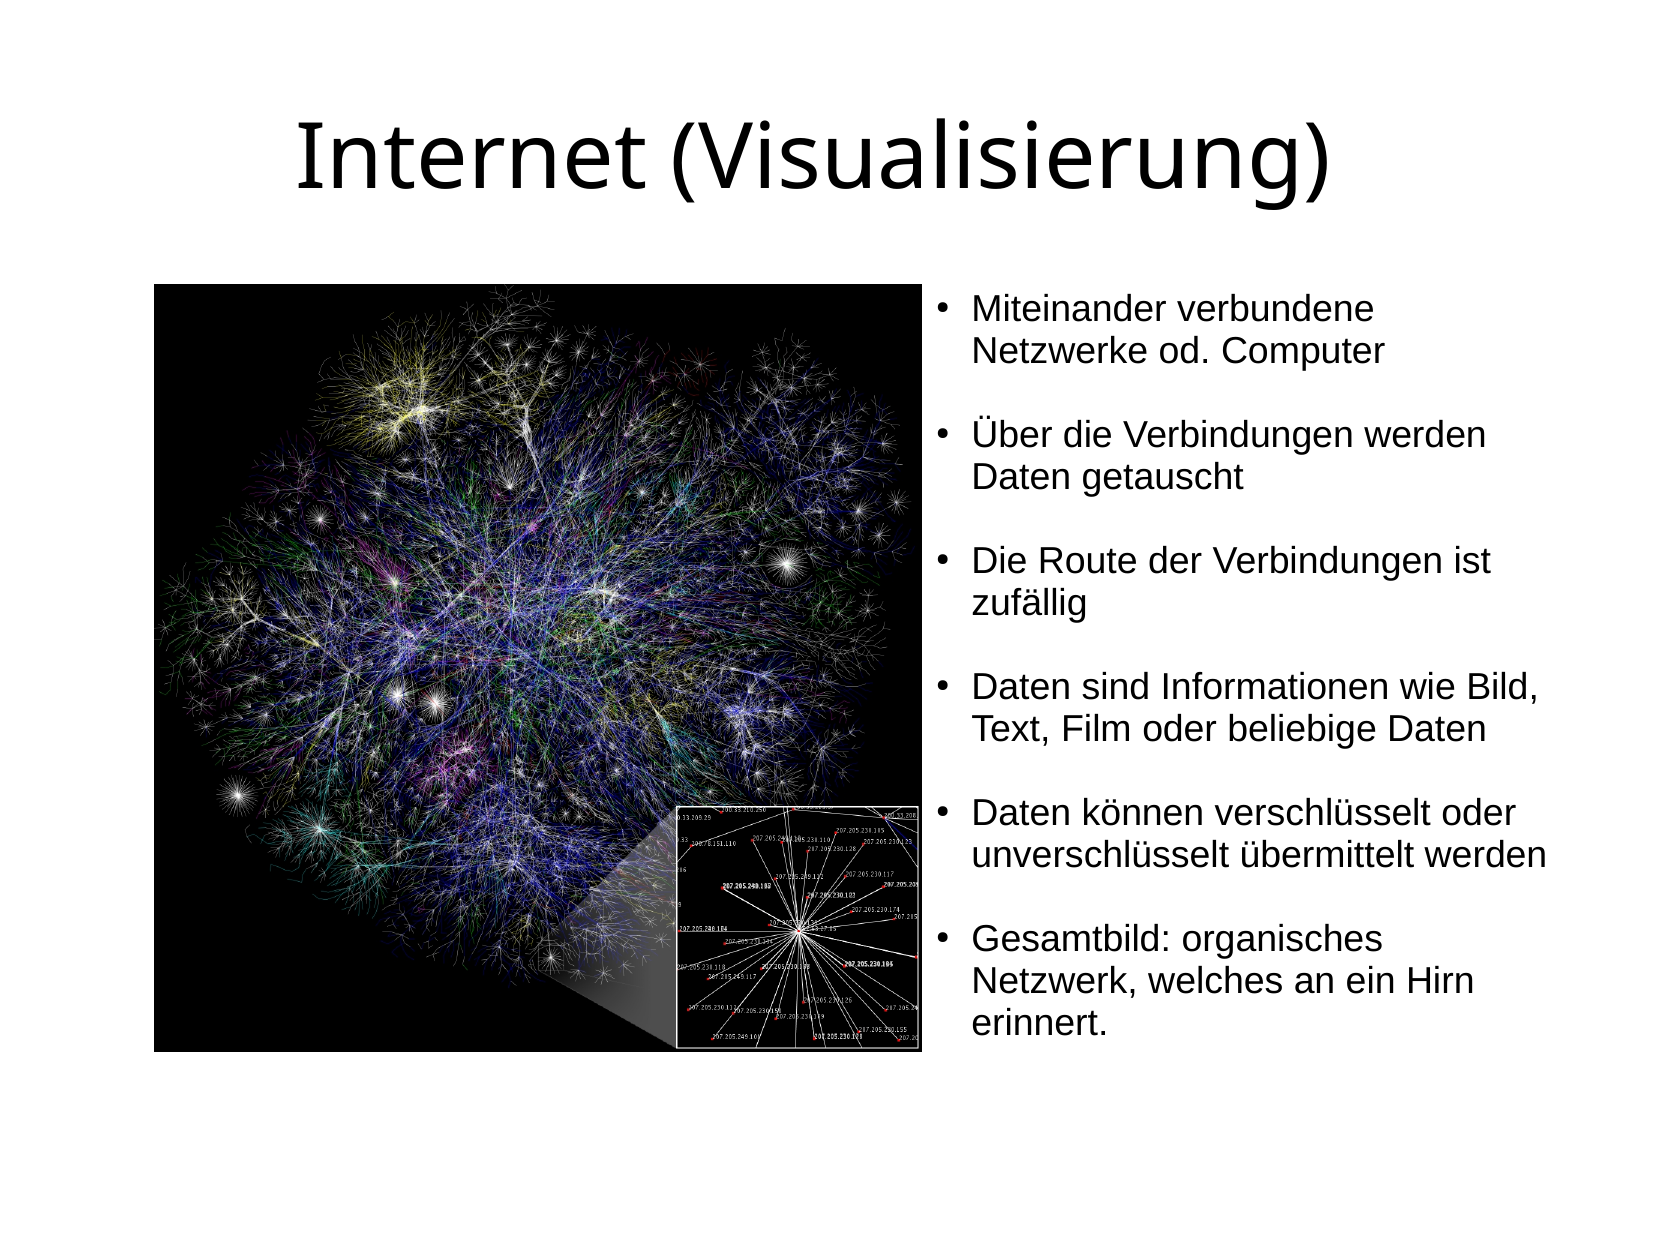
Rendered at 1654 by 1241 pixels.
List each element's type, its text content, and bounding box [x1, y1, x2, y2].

picture [154, 284, 921, 1052]
title Internet (Visualisierung) [82, 49, 1571, 257]
text_box Miteinander verbundene Netzwerke od. Computer Über die Verbindungen werden Daten getauscht Die Route der Verbindungen ist zufällig Daten sind Informationen wie Bild, Text, Film oder beliebige Daten Daten können verschlüsselt oder unverschlüsselt übermittelt werden Gesamtbild: organisches Netzwerk, welches an ein Hirn erinnert. [921, 280, 1571, 1052]
